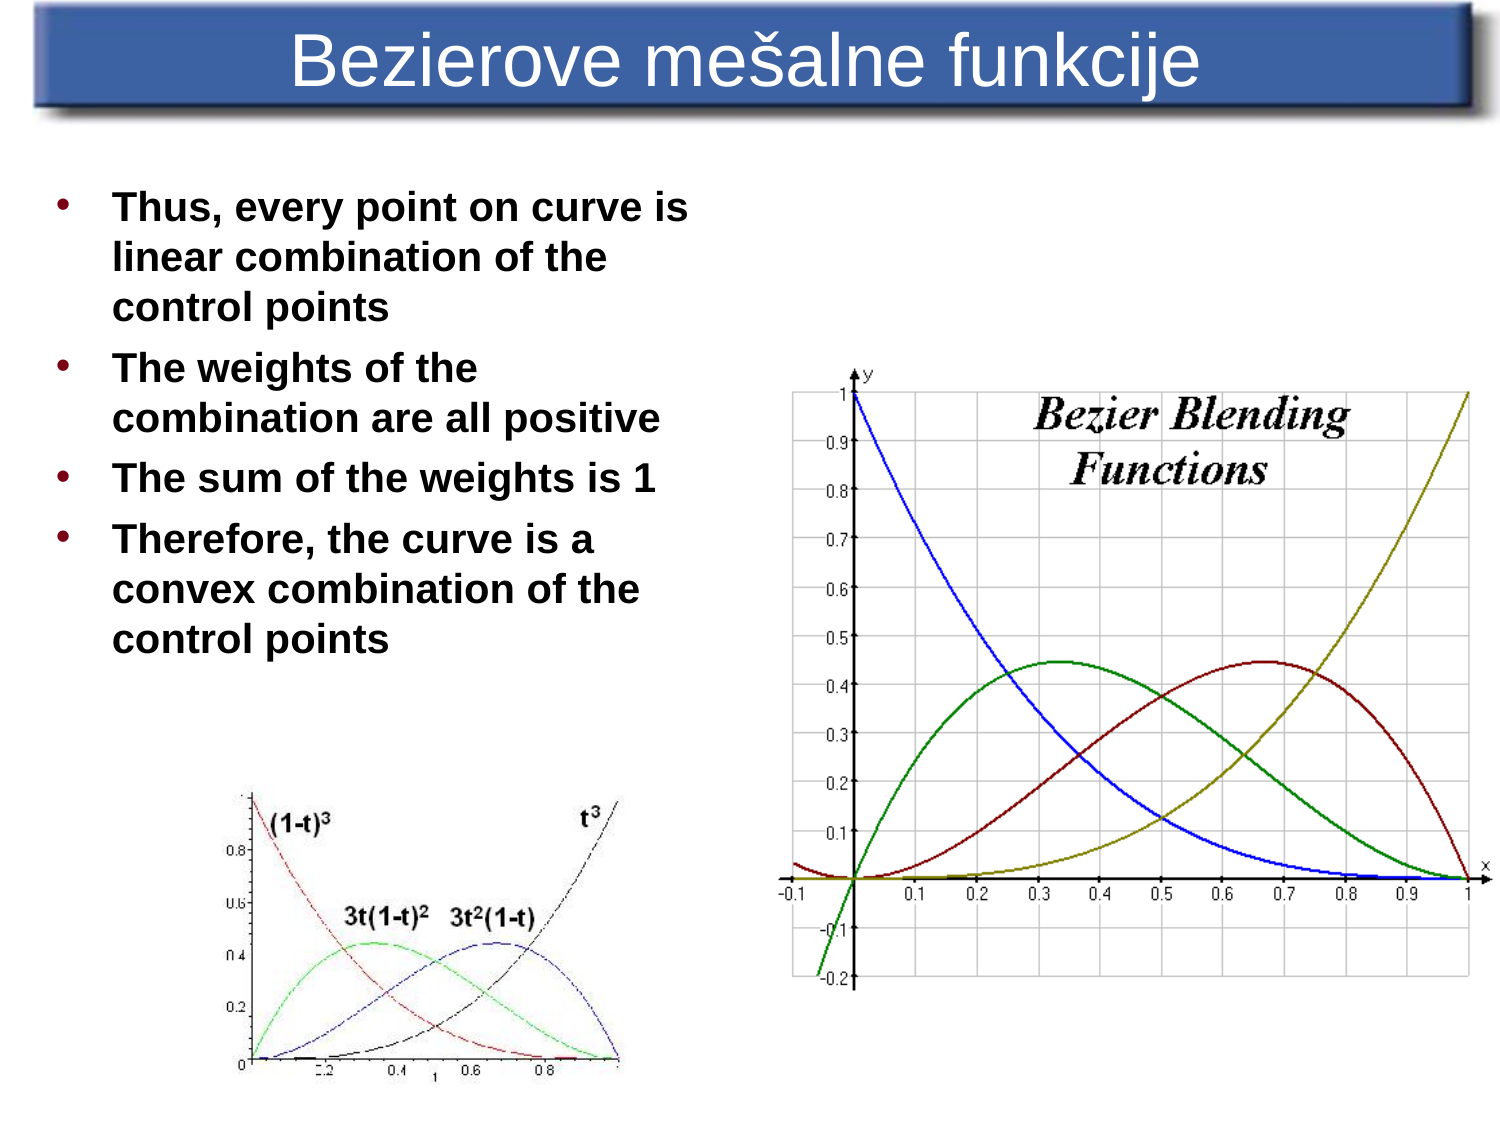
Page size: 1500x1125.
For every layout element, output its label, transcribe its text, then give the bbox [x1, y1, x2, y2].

list Thus, every point on curve is linear combination of the control points The weights of the combination are all positive The sum of the weights is 1 Therefore, the curve is a convex combination of the control points [41, 172, 728, 717]
title Bezierove mešalne funkcije [0, 0, 1493, 114]
picture [218, 773, 657, 1087]
picture [772, 362, 1498, 996]
picture [32, 0, 1500, 127]
